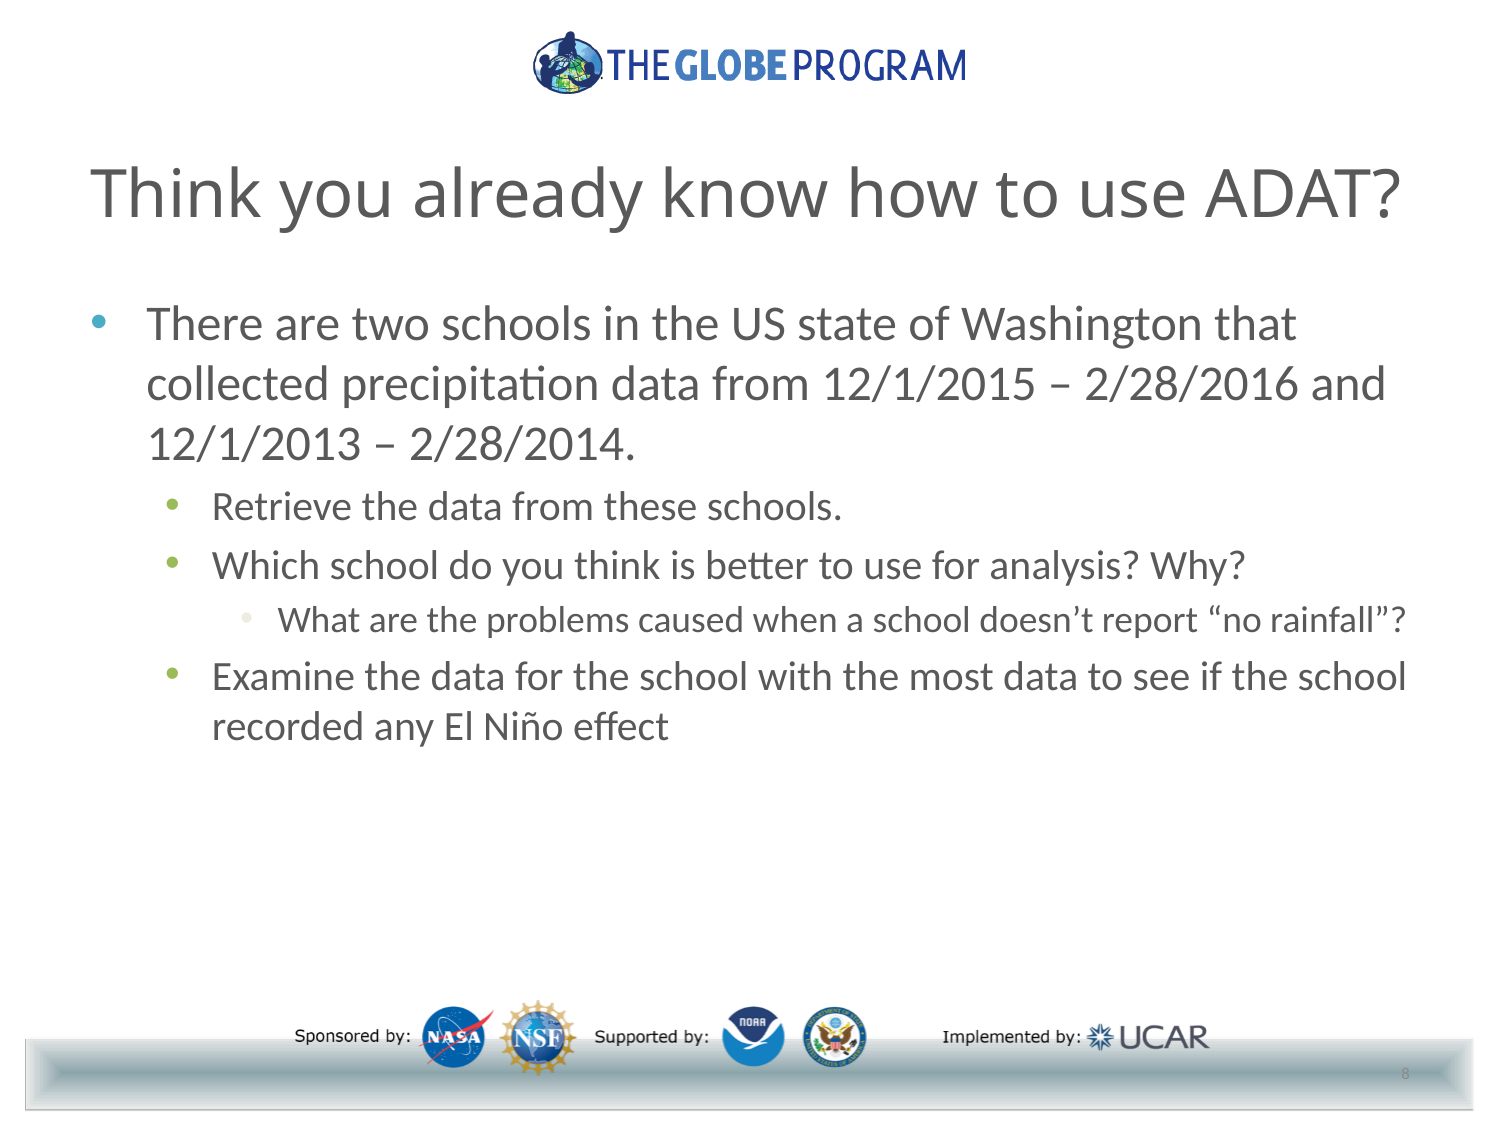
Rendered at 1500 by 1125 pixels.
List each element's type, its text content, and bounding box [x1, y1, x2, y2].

picture [526, 24, 975, 100]
title Think you already know how to use ADAT? [75, 119, 1425, 263]
picture [262, 1000, 1238, 1085]
slide_number <number> [1074, 1042, 1425, 1103]
list There are two schools in the US state of Washington that collected precipitation data from 12/1/2015 – 2/28/2016 and 12/1/2013 – 2/28/2014. Retrieve the data from these schools. Which school do you think is better to use for analysis? Why? What are the problems caused when a school doesn’t report “no rainfall”? Examine the data for the school with the most data to see if the school recorded any El Niño effect [75, 283, 1425, 979]
